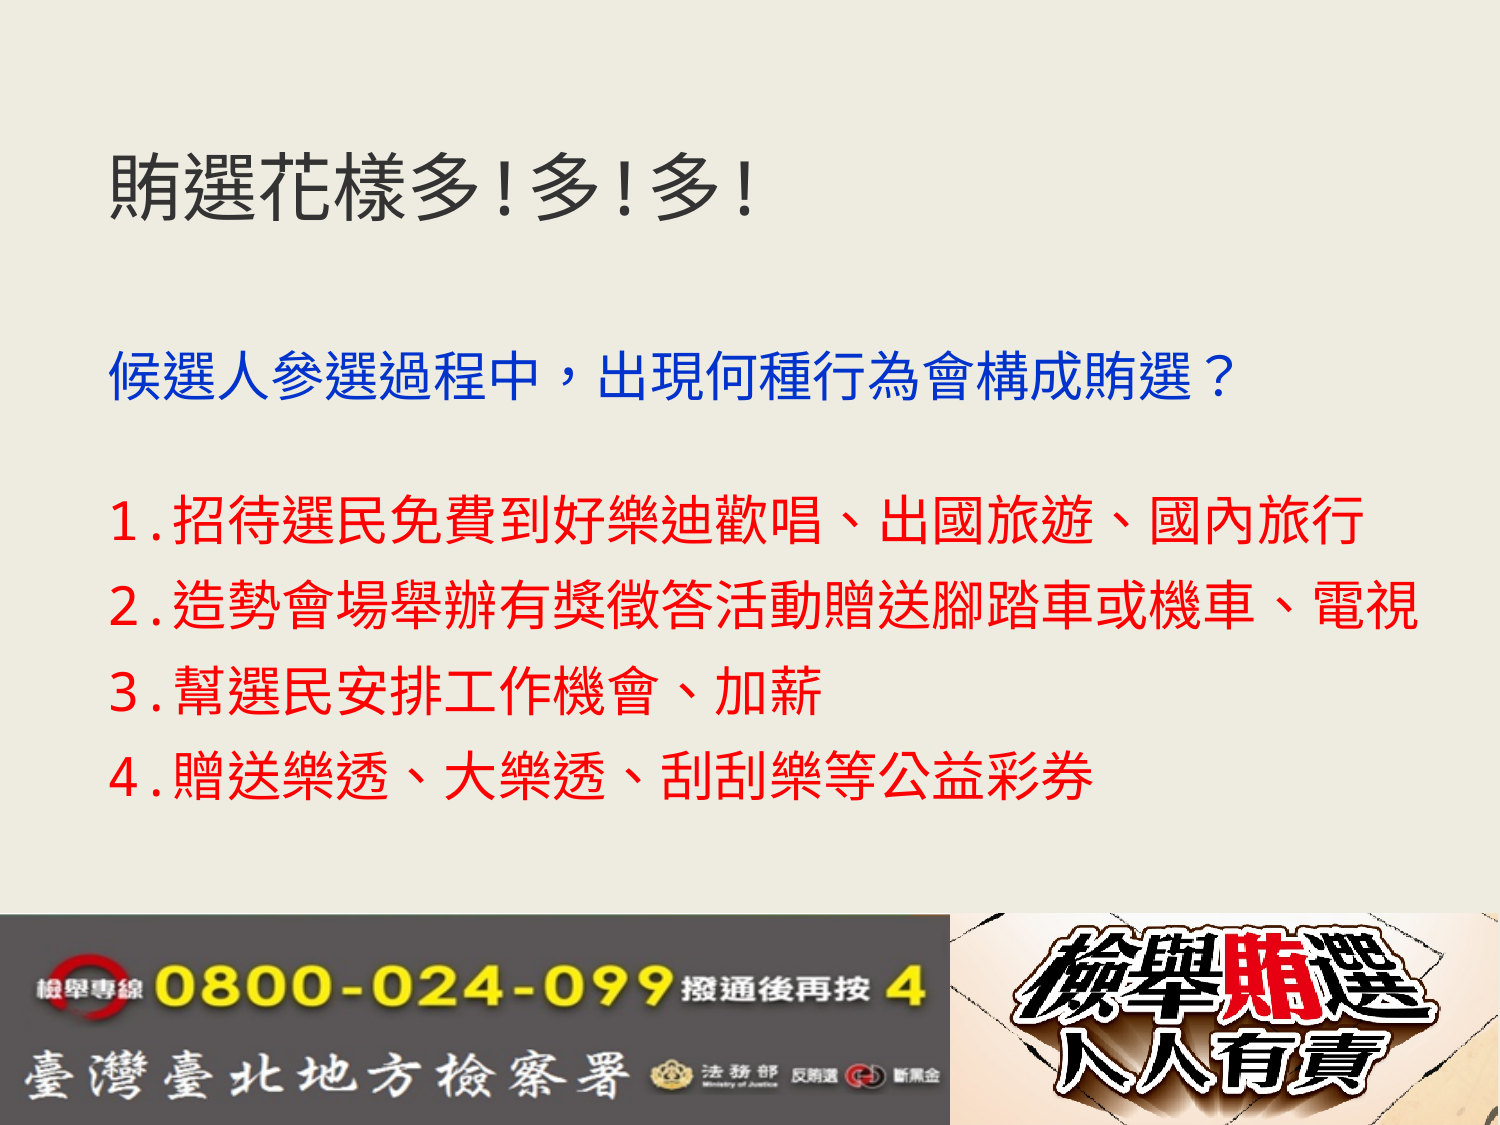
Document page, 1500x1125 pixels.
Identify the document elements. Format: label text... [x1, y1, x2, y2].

text_box 賄選花樣多!多!多! 候選人參選過程中，出現何種行為會構成賄選？ 1.招待選民免費到好樂迪歡唱、出國旅遊、國內旅行 2.造勢會場舉辦有獎徵答活動贈送腳踏車或機車、電視 3.幫選民安排工作機會、加薪 4.贈送樂透、大樂透、刮刮樂等公益彩券 [100, 125, 1436, 810]
picture [0, 913, 1498, 1125]
